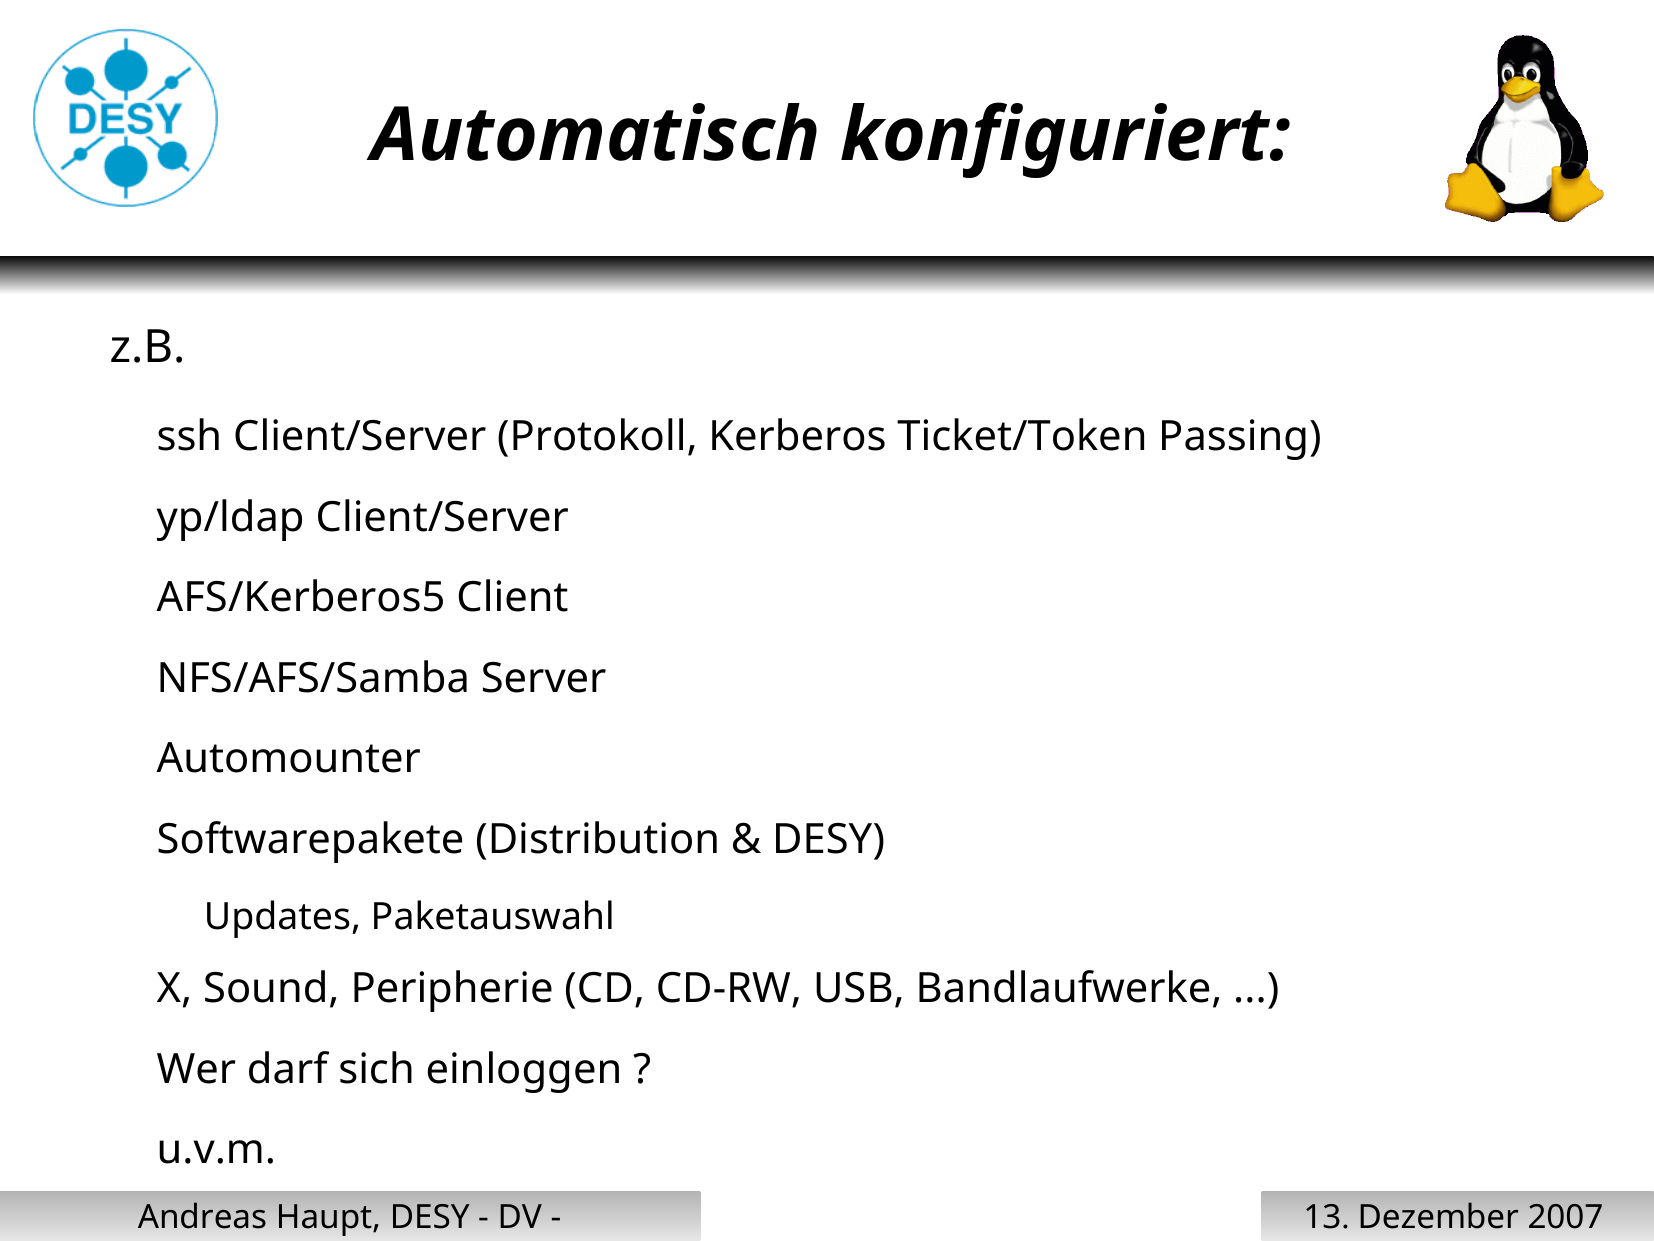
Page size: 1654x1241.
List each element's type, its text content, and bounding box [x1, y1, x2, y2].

picture [33, 29, 218, 207]
picture [1429, 12, 1637, 238]
list z.B. ssh Client/Server (Protokoll, Kerberos Ticket/Token Passing) yp/ldap Client/Server AFS/Kerberos5 Client NFS/AFS/Samba Server Automounter Softwarepakete (Distribution & DESY) Updates, Paketauswahl X, Sound, Peripherie (CD, CD-RW, USB, Bandlaufwerke, ...) Wer darf sich einloggen ? u.v.m. [97, 313, 1654, 1190]
title Automatisch konfiguriert: [250, 12, 1413, 251]
